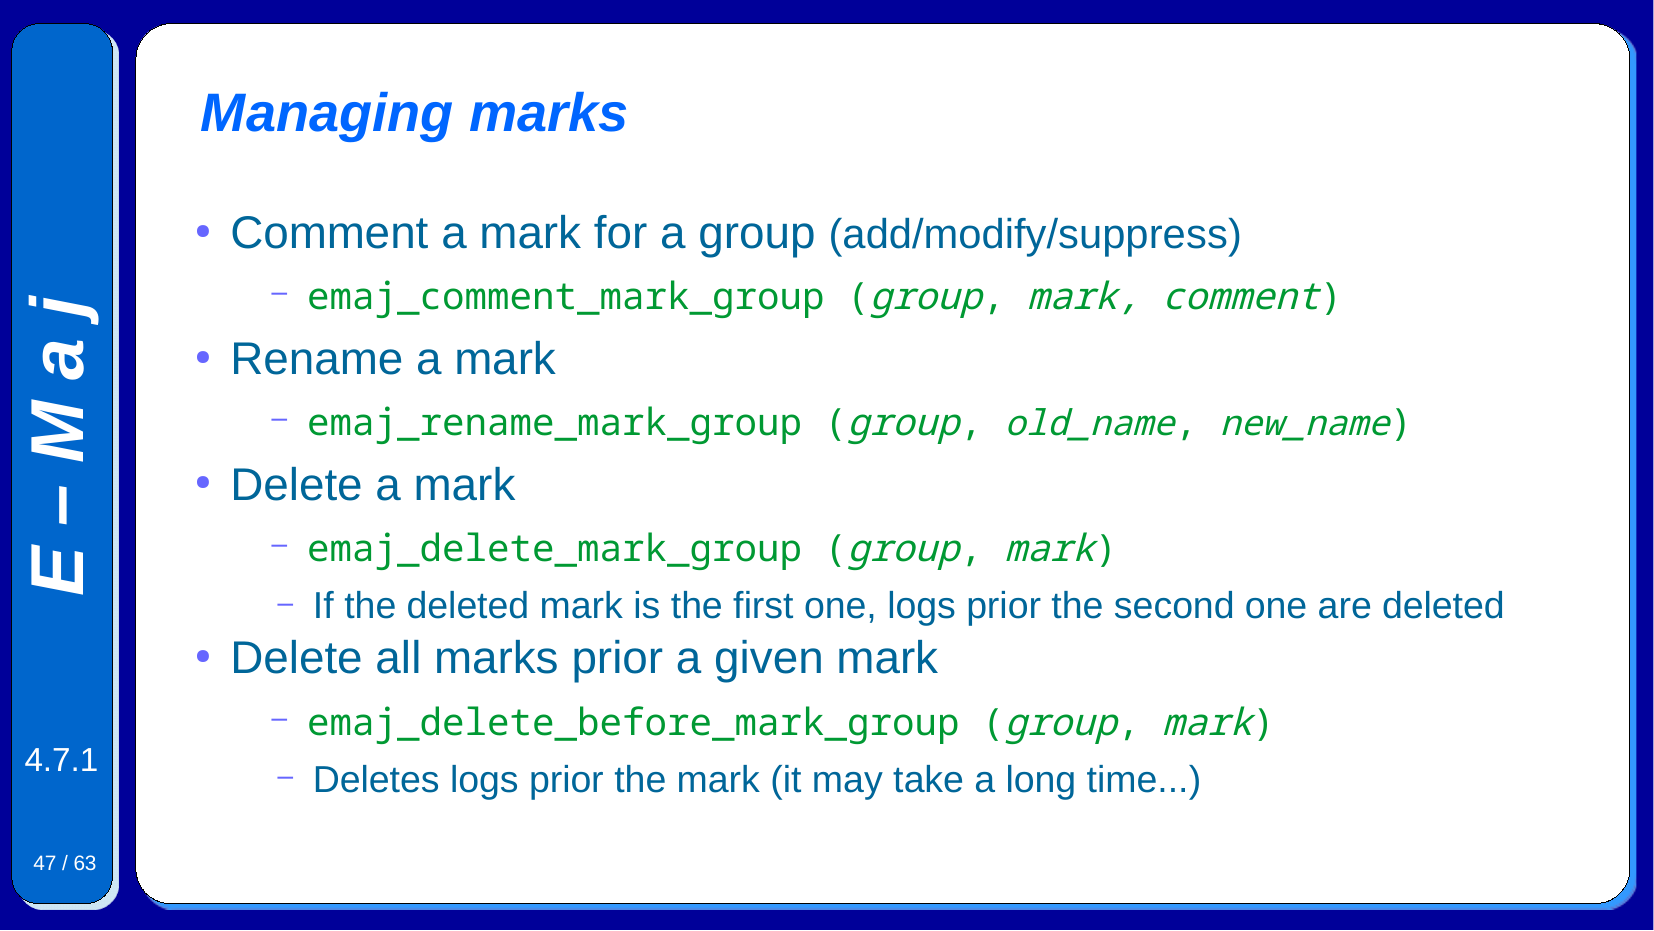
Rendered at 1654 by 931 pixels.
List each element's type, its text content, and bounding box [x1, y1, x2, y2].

title Managing marks [200, 34, 1575, 191]
list Comment a mark for a group (add/modify/suppress) emaj_comment_mark_group (group, mark, comment) Rename a mark emaj_rename_mark_group (group, old_name, new_name) Delete a mark emaj_delete_mark_group (group, mark) If the deleted mark is the first one, logs prior the second one are deleted Delete all marks prior a given mark emaj_delete_before_mark_group (group, mark) Deletes logs prior the mark (it may take a long time...) [177, 206, 1587, 827]
